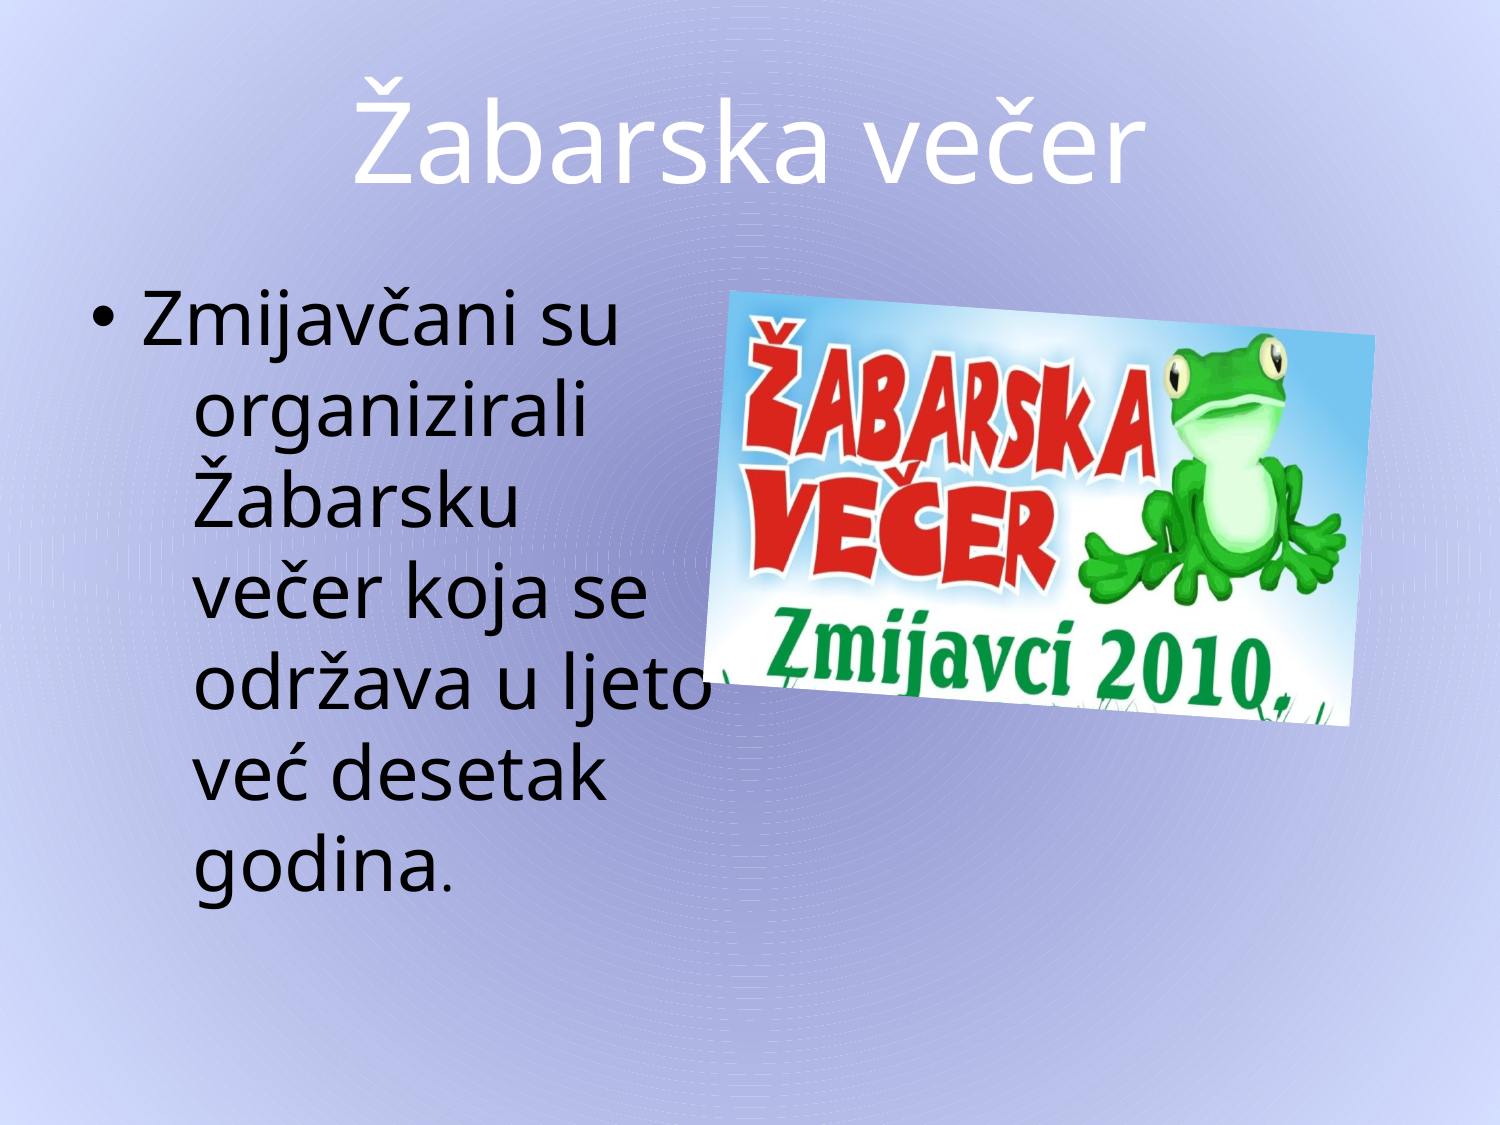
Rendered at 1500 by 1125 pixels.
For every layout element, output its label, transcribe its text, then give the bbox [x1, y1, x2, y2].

title Žabarska večer [75, 45, 1426, 233]
picture [702, 290, 1402, 729]
list Zmijavčani su organizirali Žabarsku večer koja se održava u ljeto već desetak godina. [75, 262, 738, 1005]
